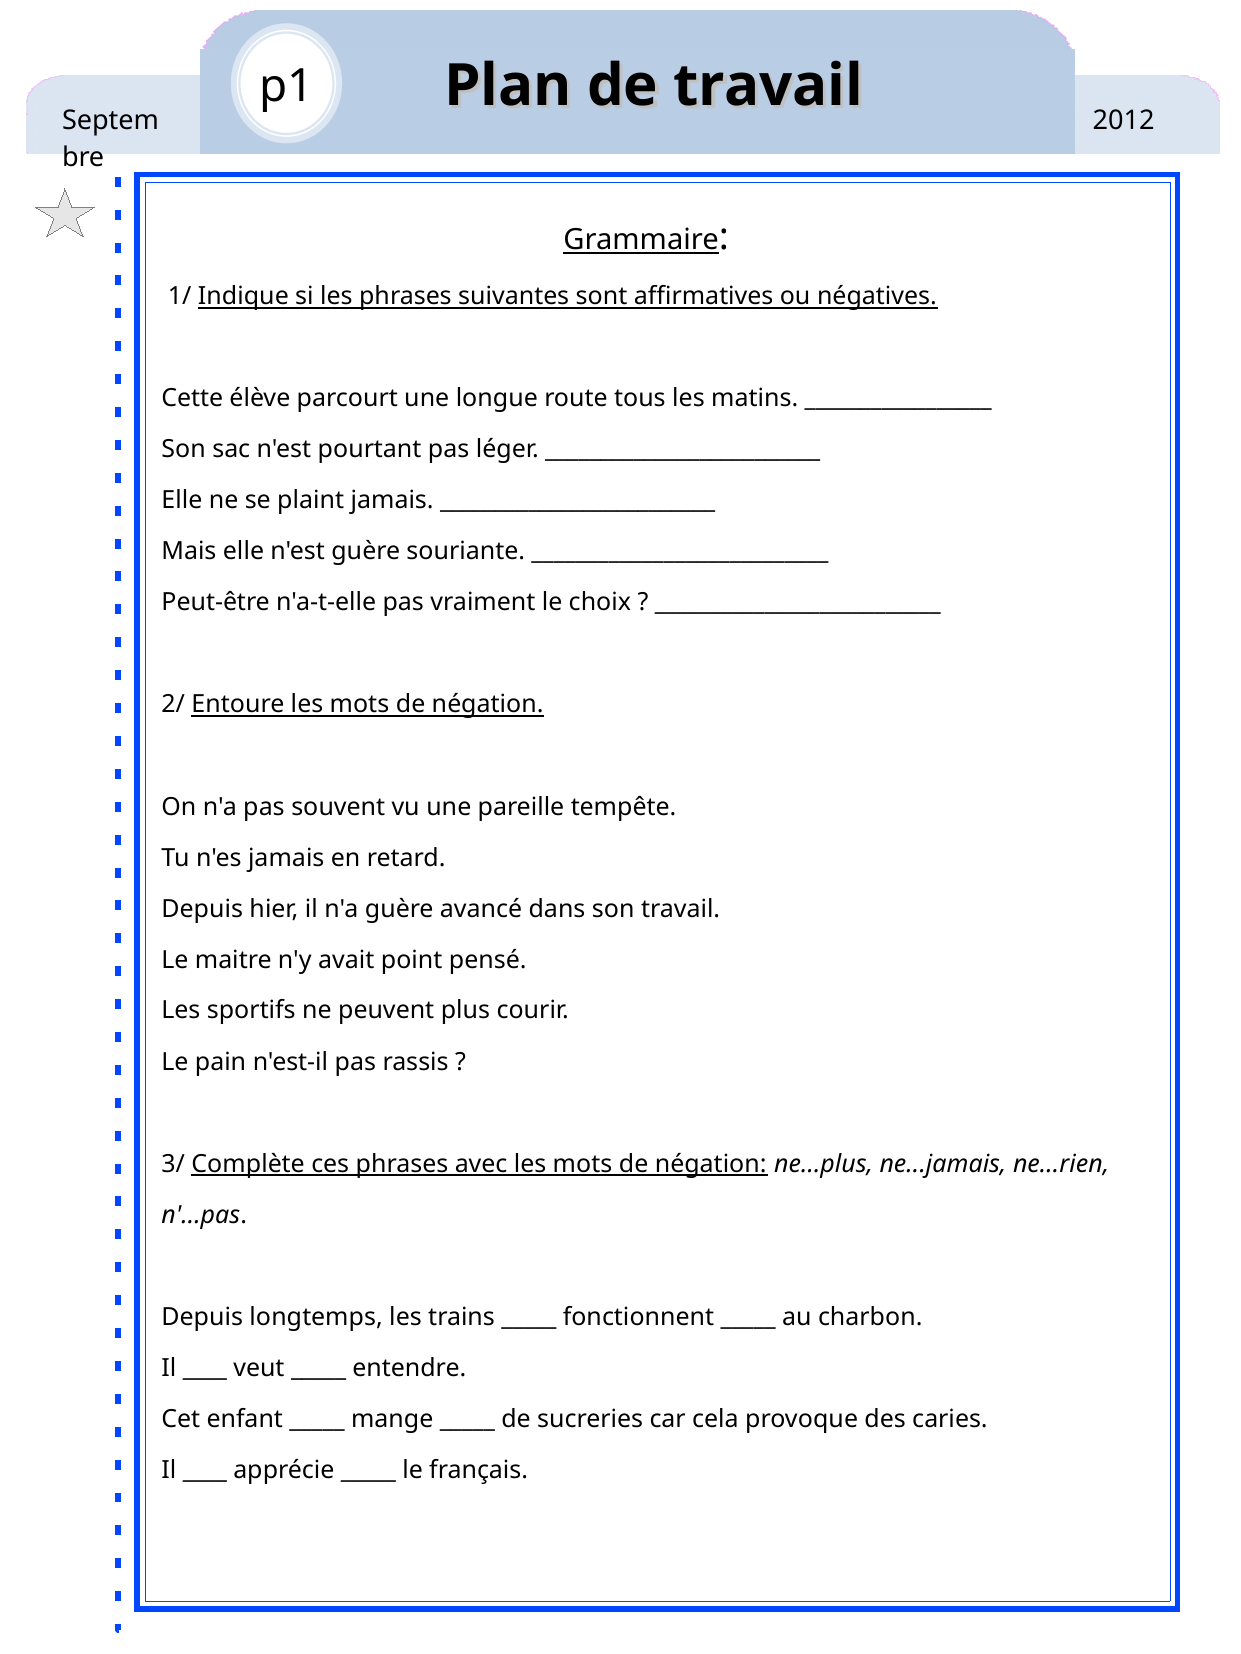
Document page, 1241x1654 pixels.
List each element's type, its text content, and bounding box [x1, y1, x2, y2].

text_box 2012 [1077, 93, 1220, 154]
text_box [35, 188, 95, 237]
text_box Septembre [47, 93, 189, 154]
text_box Grammaire: 1/ Indique si les phrases suivantes sont affirmatives ou négatives. Cette élève parcourt une longue route tous les matins. _________________ Son sac n'est pourtant pas léger. _________________________ Elle ne se plaint jamais. _________________________ Mais elle n'est guère souriante. ___________________________ Peut-être n'a-t-elle pas vraiment le choix ? __________________________ 2/ Entoure les mots de négation. On n'a pas souvent vu une pareille tempête. Tu n'es jamais en retard. Depuis hier, il n'a guère avancé dans son travail. Le maitre n'y avait point pensé. Les sportifs ne peuvent plus courir. Le pain n'est-il pas rassis ? 3/ Complète ces phrases avec les mots de négation: ne...plus, ne...jamais, ne...rien, n'...pas. Depuis longtemps, les trains _____ fonctionnent _____ au charbon. Il ____ veut _____ entendre. Cet enfant _____ mange _____ de sucreries car cela provoque des caries. Il ____ apprécie _____ le français. [146, 177, 1146, 1500]
table_header [140, 177, 1175, 1606]
picture [26, 10, 1220, 154]
text_box Plan de travail [401, 35, 922, 142]
